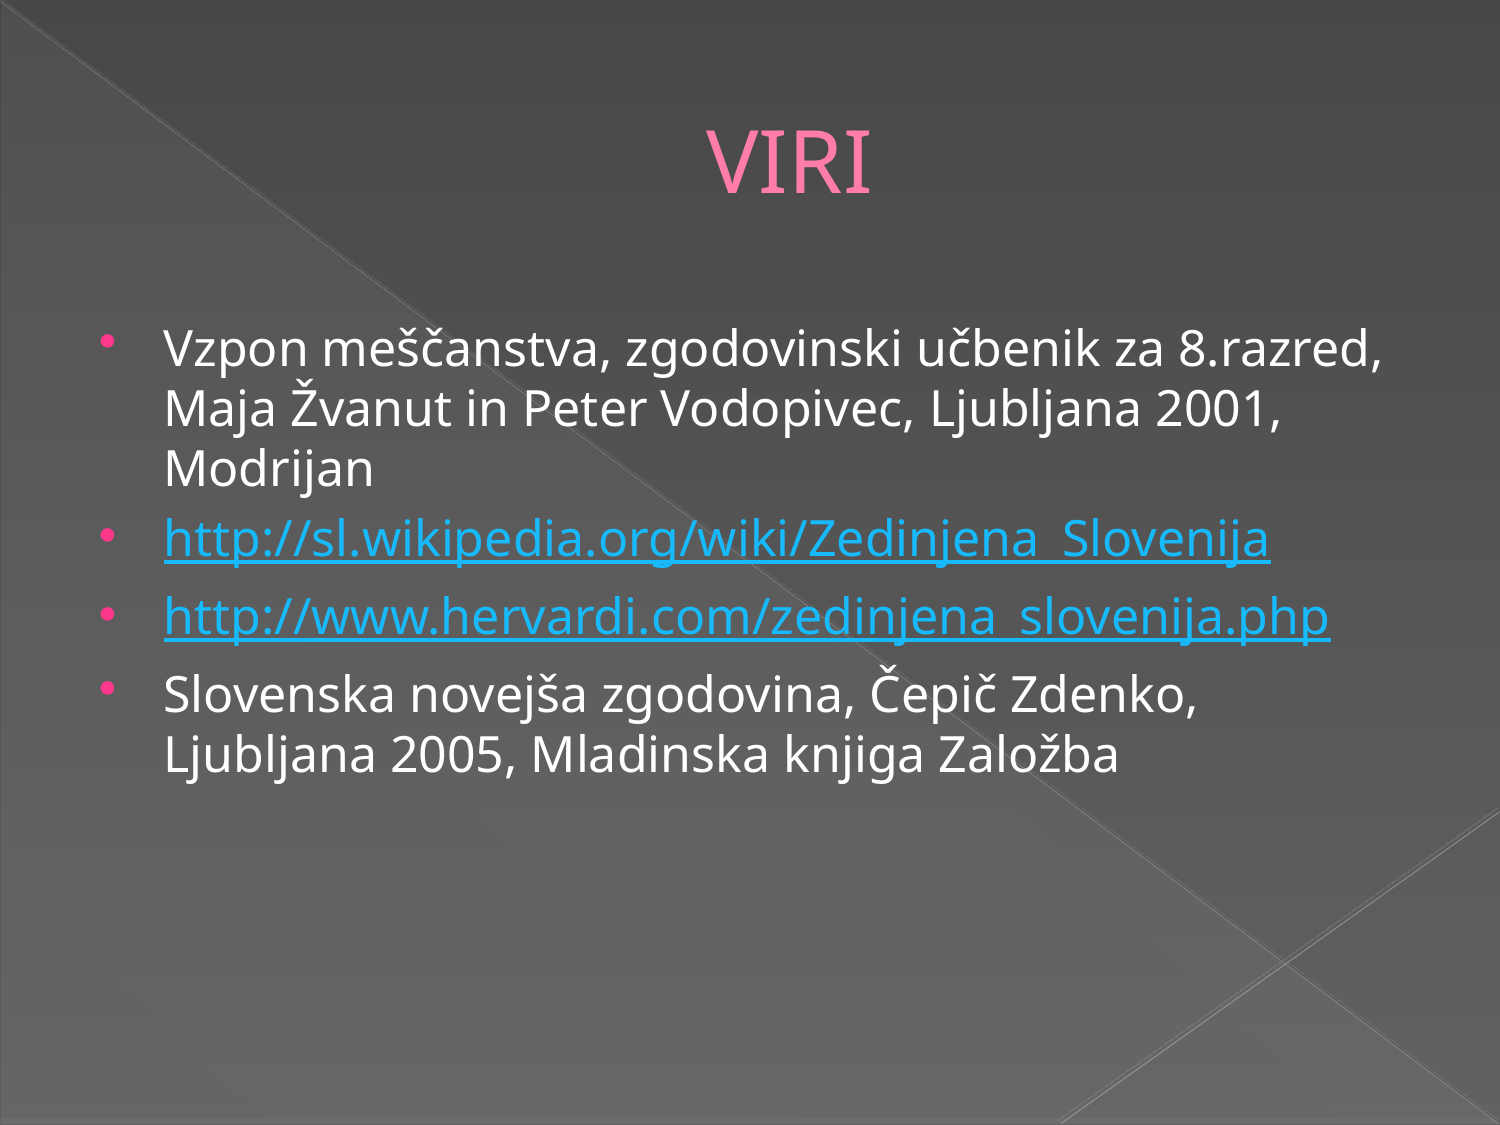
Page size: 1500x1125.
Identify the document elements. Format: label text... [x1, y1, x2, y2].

list Vzpon meščanstva, zgodovinski učbenik za 8.razred, Maja Žvanut in Peter Vodopivec, Ljubljana 2001, Modrijan http://sl.wikipedia.org/wiki/Zedinjena_Slovenija http://www.hervardi.com/zedinjena_slovenija.php Slovenska novejša zgodovina, Čepič Zdenko, Ljubljana 2005, Mladinska knjiga Založba [75, 308, 1425, 1059]
title VIRI [75, 43, 1425, 274]
